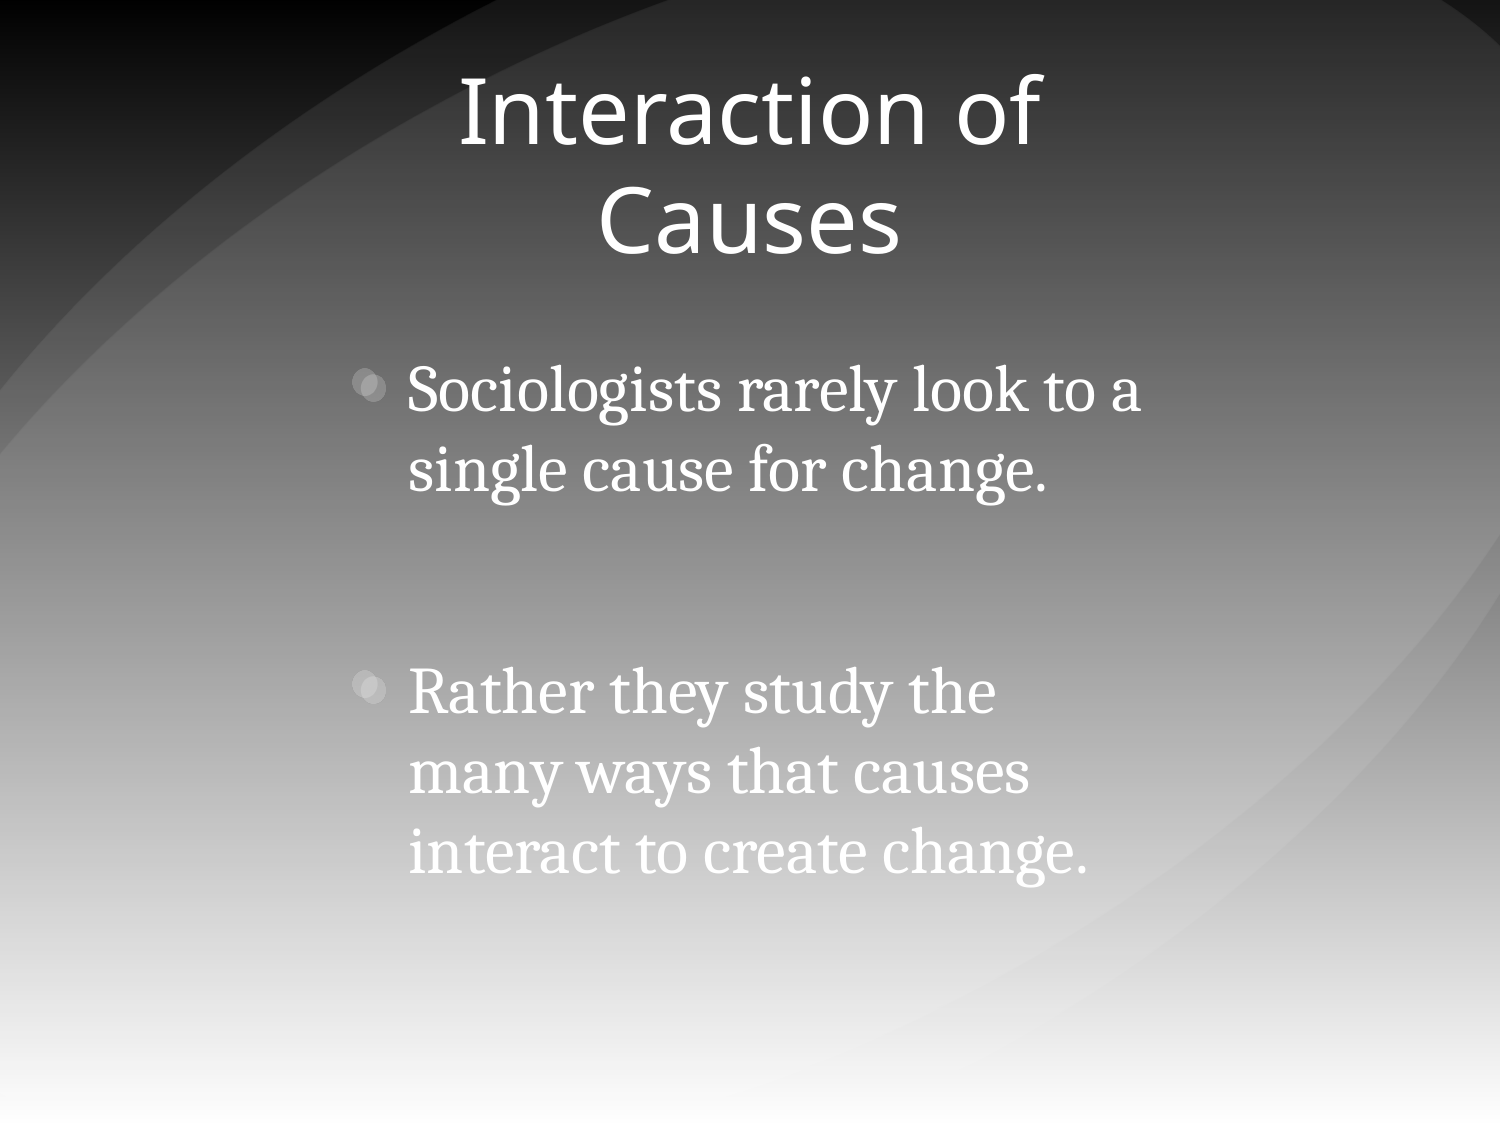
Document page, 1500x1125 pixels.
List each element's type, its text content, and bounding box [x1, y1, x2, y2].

title Interaction of Causes [283, 45, 1216, 288]
picture [0, 0, 1500, 1125]
list Sociologists rarely look to a single cause for change. Rather they study the many ways that causes interact to create change. [337, 337, 1163, 975]
